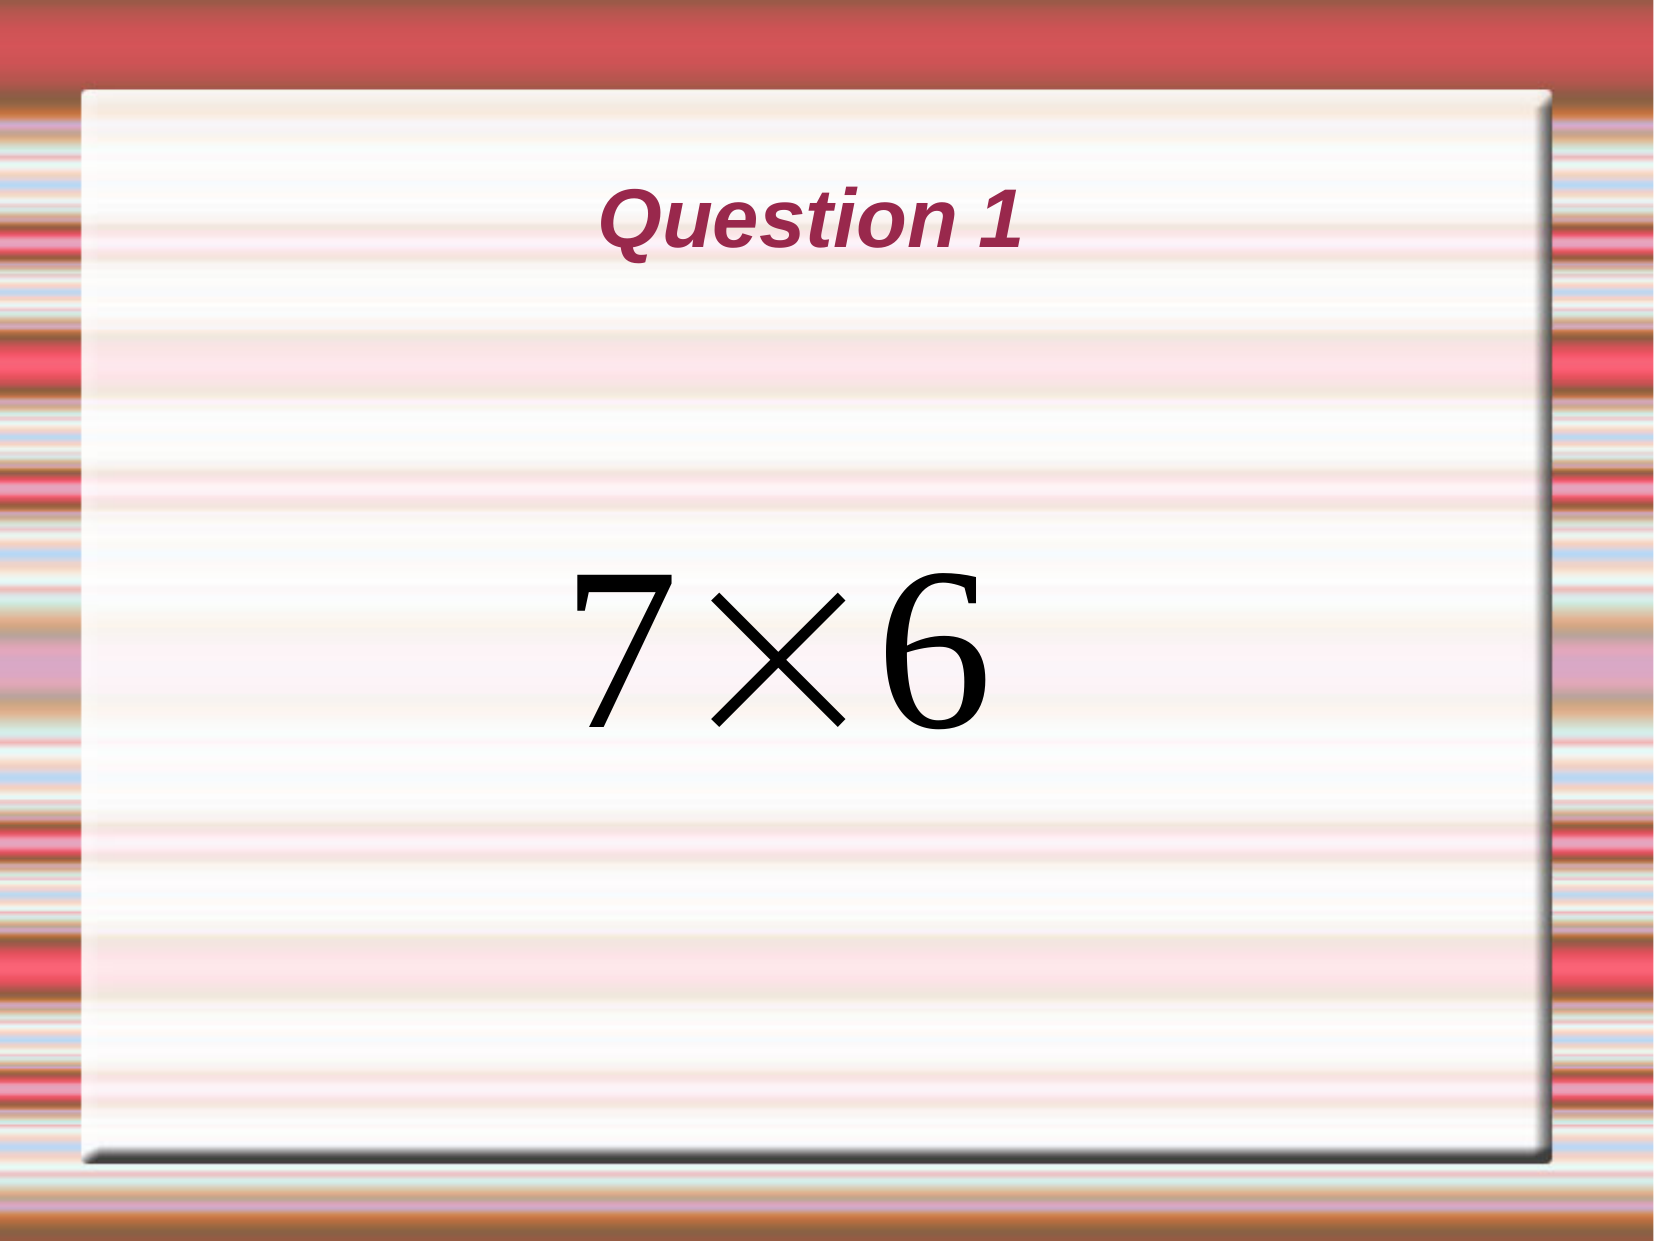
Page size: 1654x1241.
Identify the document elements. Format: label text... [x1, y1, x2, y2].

chart [555, 519, 1001, 778]
picture [0, 0, 1654, 1241]
title Question 1 [88, 114, 1534, 322]
